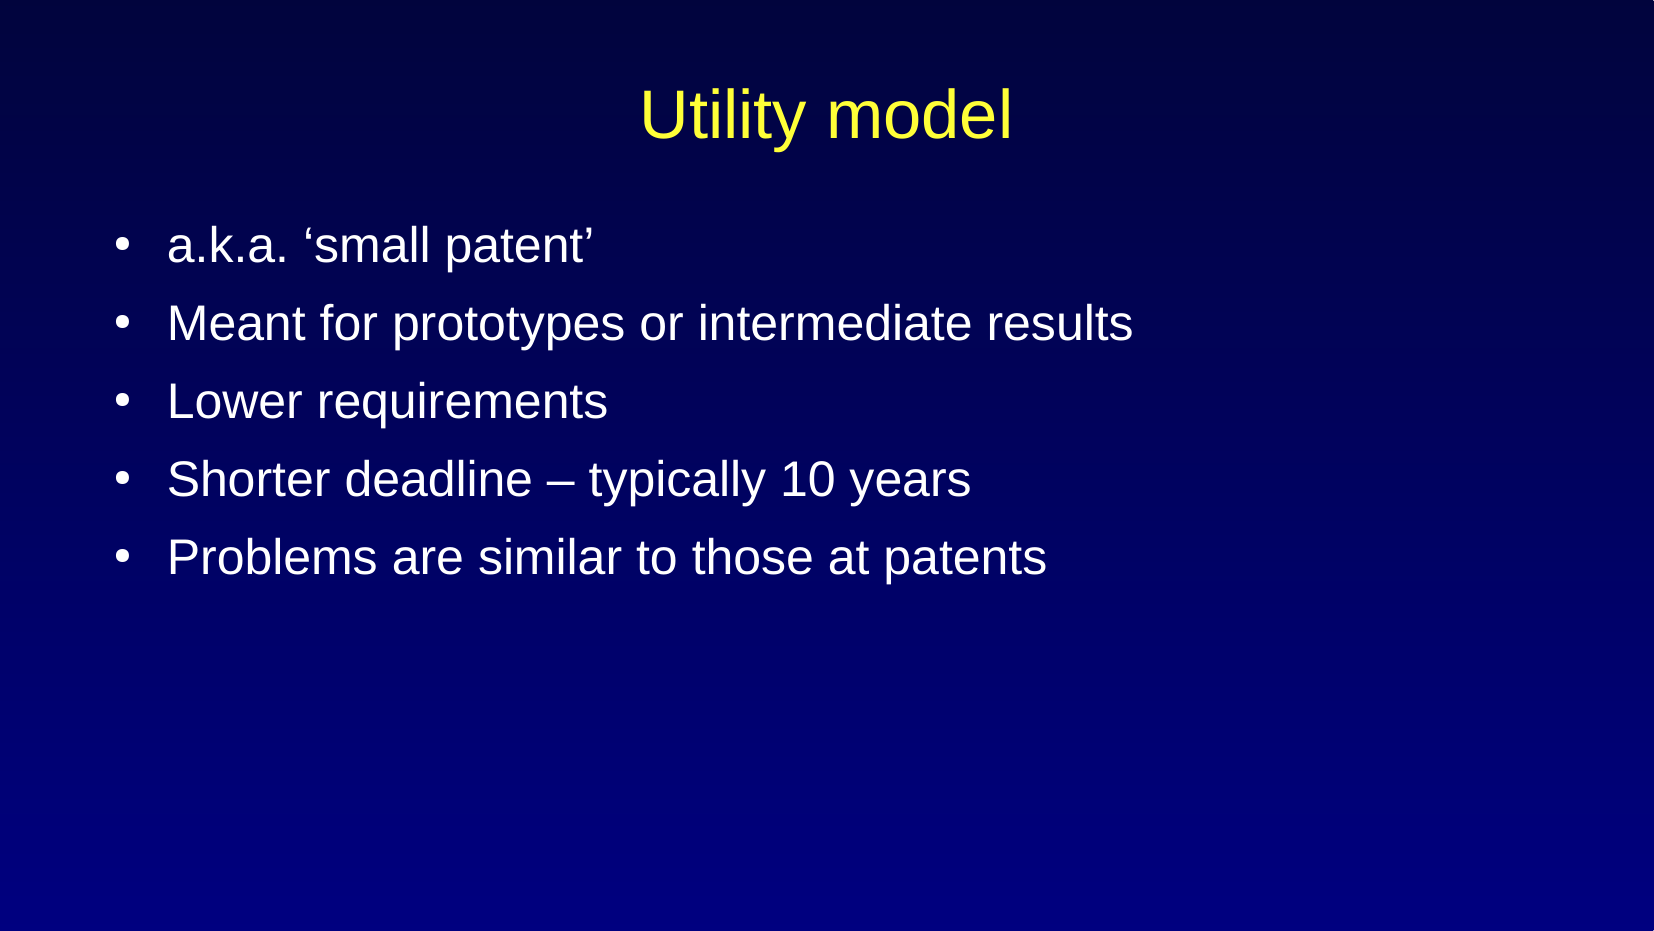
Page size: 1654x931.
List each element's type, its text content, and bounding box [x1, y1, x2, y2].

title Utility model [82, 37, 1571, 193]
list a.k.a. ‘small patent’ Meant for prototypes or intermediate results Lower requirements Shorter deadline – typically 10 years Problems are similar to those at patents [82, 217, 1571, 758]
